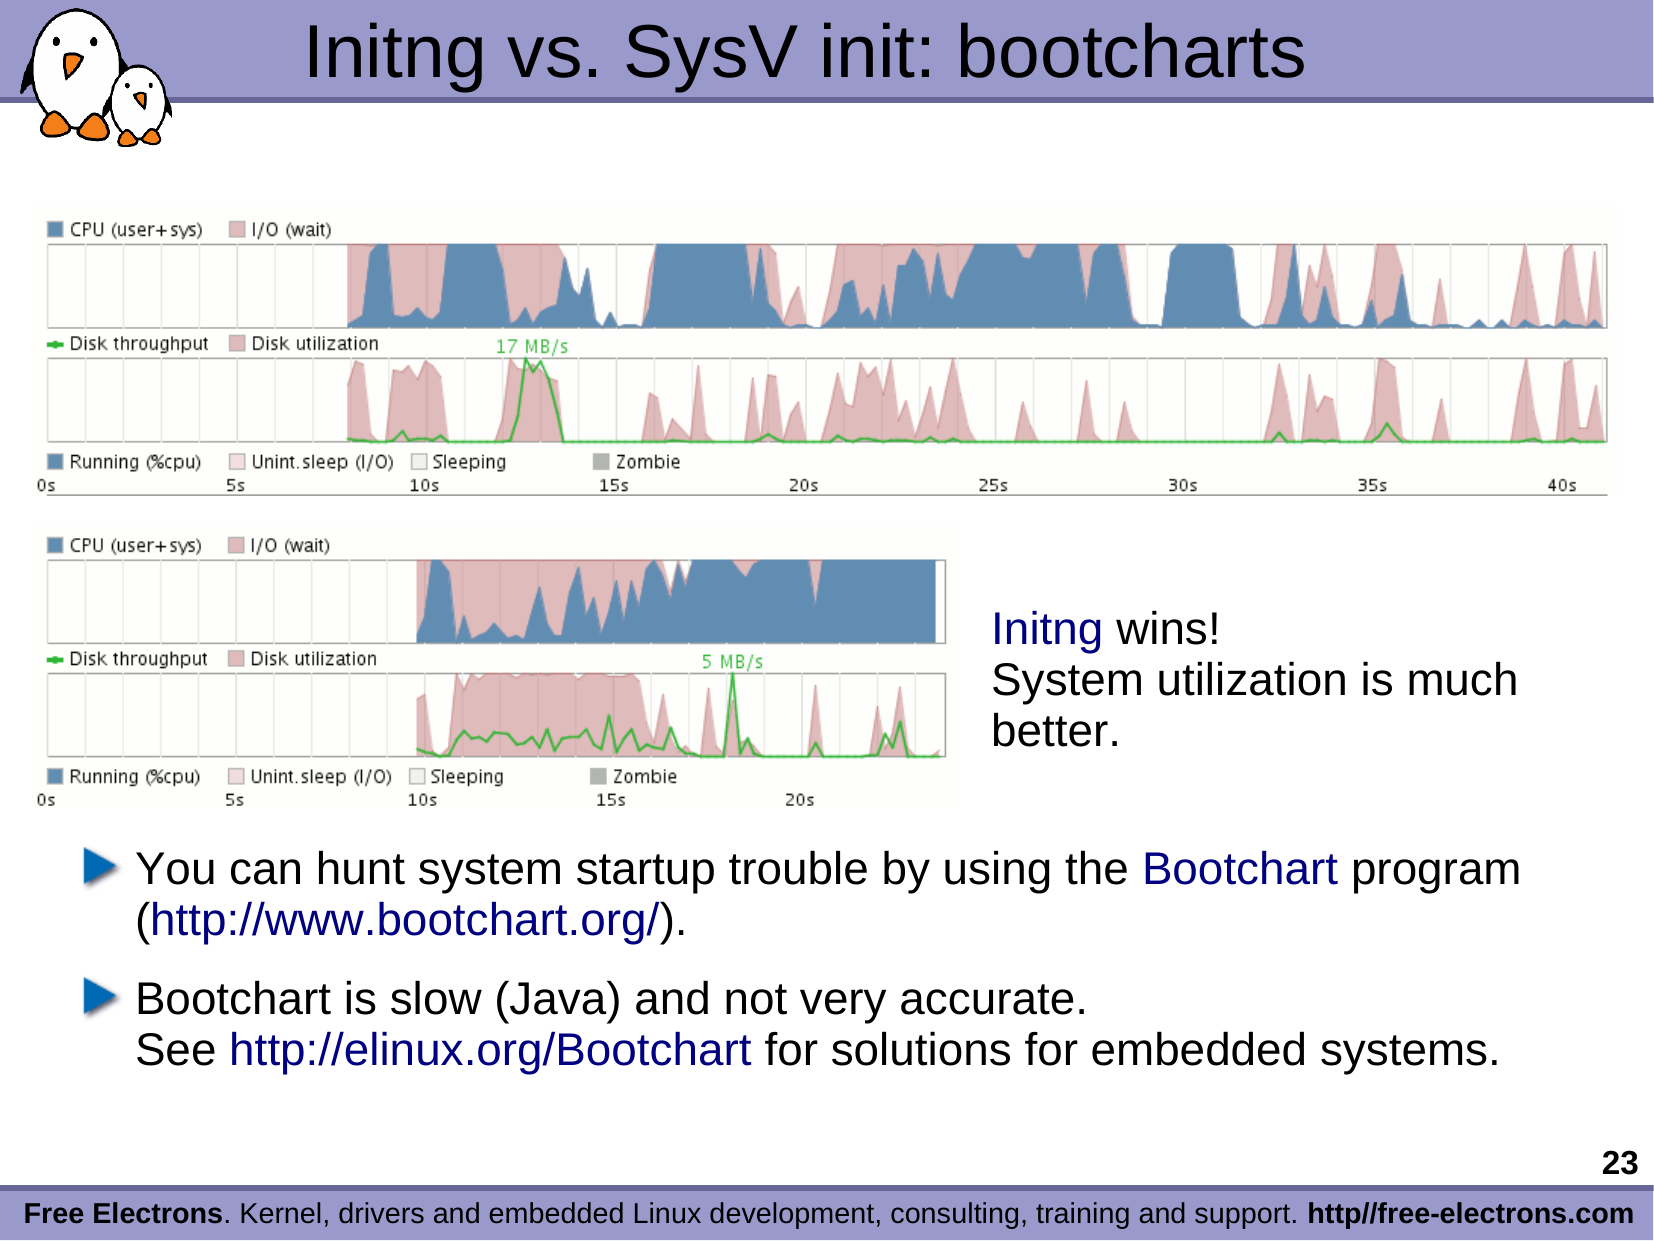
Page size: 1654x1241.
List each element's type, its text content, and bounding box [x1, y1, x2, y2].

title Initng vs. SysV init: bootcharts [60, 0, 1551, 103]
list Initng wins! System utilization is much better. [973, 602, 1614, 774]
picture [32, 206, 1620, 496]
list You can hunt system startup trouble by using the Bootchart program (http://www.bootchart.org/). Bootchart is slow (Java) and not very accurate. See http://elinux.org/Bootchart for solutions for embedded systems. [46, 843, 1589, 1099]
picture [20, 8, 172, 147]
picture [32, 525, 960, 809]
